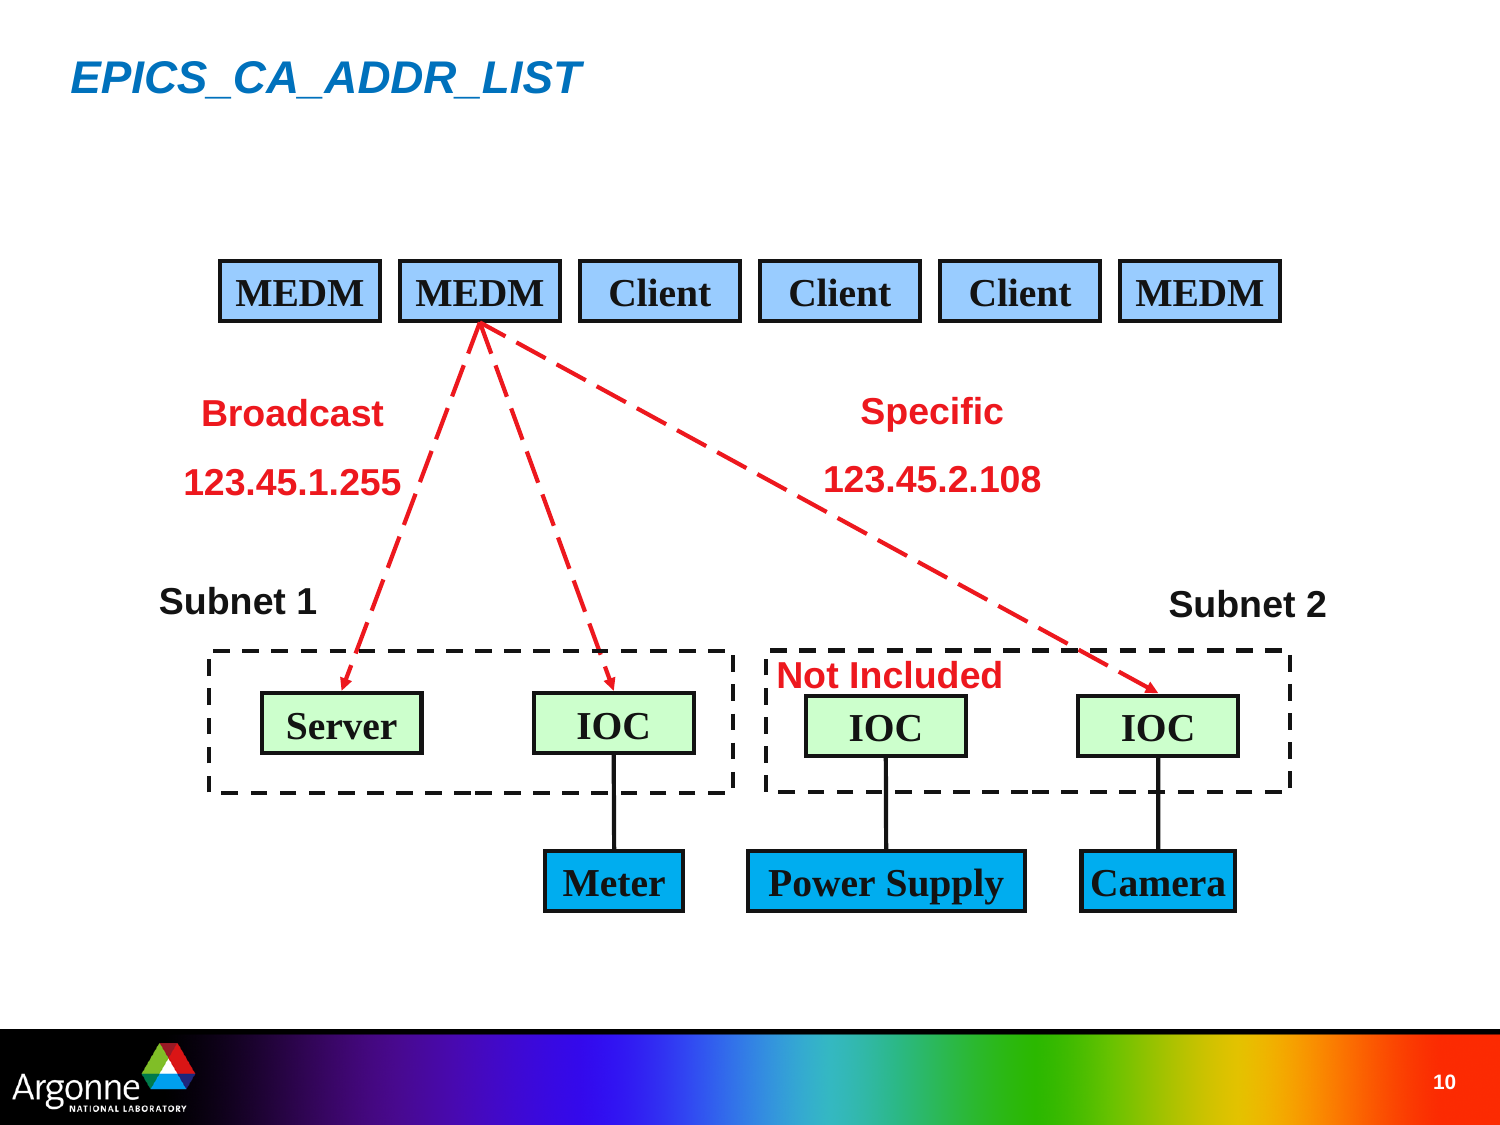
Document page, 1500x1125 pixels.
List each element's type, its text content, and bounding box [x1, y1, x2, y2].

text_box Meter [545, 850, 684, 911]
text_box Subnet 2 [1137, 572, 1359, 634]
text_box Client [940, 260, 1101, 321]
text_box Specific 123.45.2.108 [795, 379, 1070, 508]
text_box Subnet 1 [127, 569, 349, 630]
text_box Camera [1081, 850, 1236, 911]
text_box Client [759, 260, 921, 321]
text_box MEDM [220, 260, 380, 321]
text_box Client [579, 260, 741, 321]
text_box Broadcast 123.45.1.255 [155, 381, 430, 511]
text_box MEDM [1120, 260, 1280, 321]
title EPICS_CA_ADDR_LIST [55, 54, 1361, 112]
picture [0, 1029, 1500, 1125]
text_box Power Supply [747, 850, 1025, 911]
text_box IOC [533, 693, 694, 754]
text_box MEDM [399, 260, 560, 321]
text_box Server [261, 693, 422, 754]
text_box IOC [805, 704, 966, 756]
text_box Not Included [752, 643, 1028, 704]
text_box IOC [1078, 695, 1239, 756]
